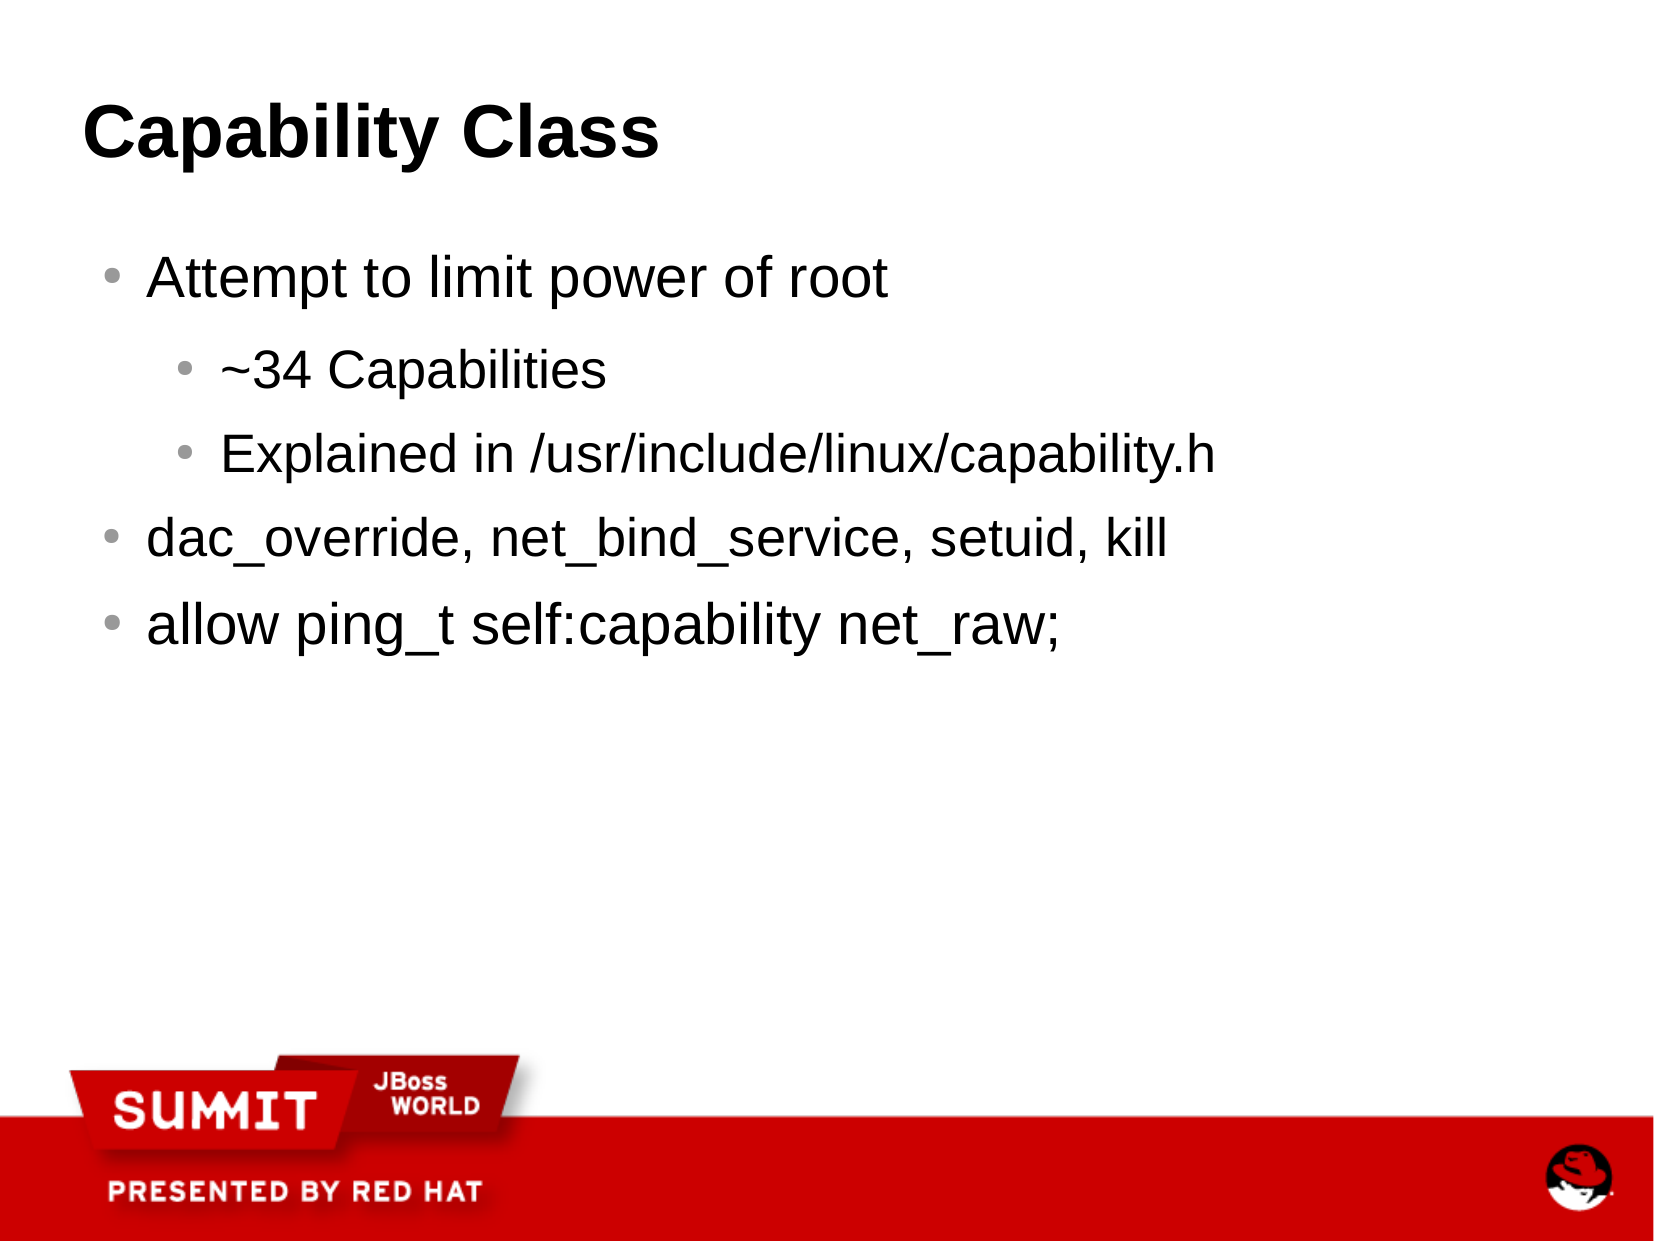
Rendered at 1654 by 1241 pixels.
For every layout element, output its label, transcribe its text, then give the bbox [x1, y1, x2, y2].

picture [0, 1043, 1654, 1241]
title Capability Class [82, 45, 1571, 218]
list Attempt to limit power of root ~34 Capabilities Explained in /usr/include/linux/capability.h dac_override, net_bind_service, setuid, kill allow ping_t self:capability net_raw; [86, 244, 1576, 1024]
